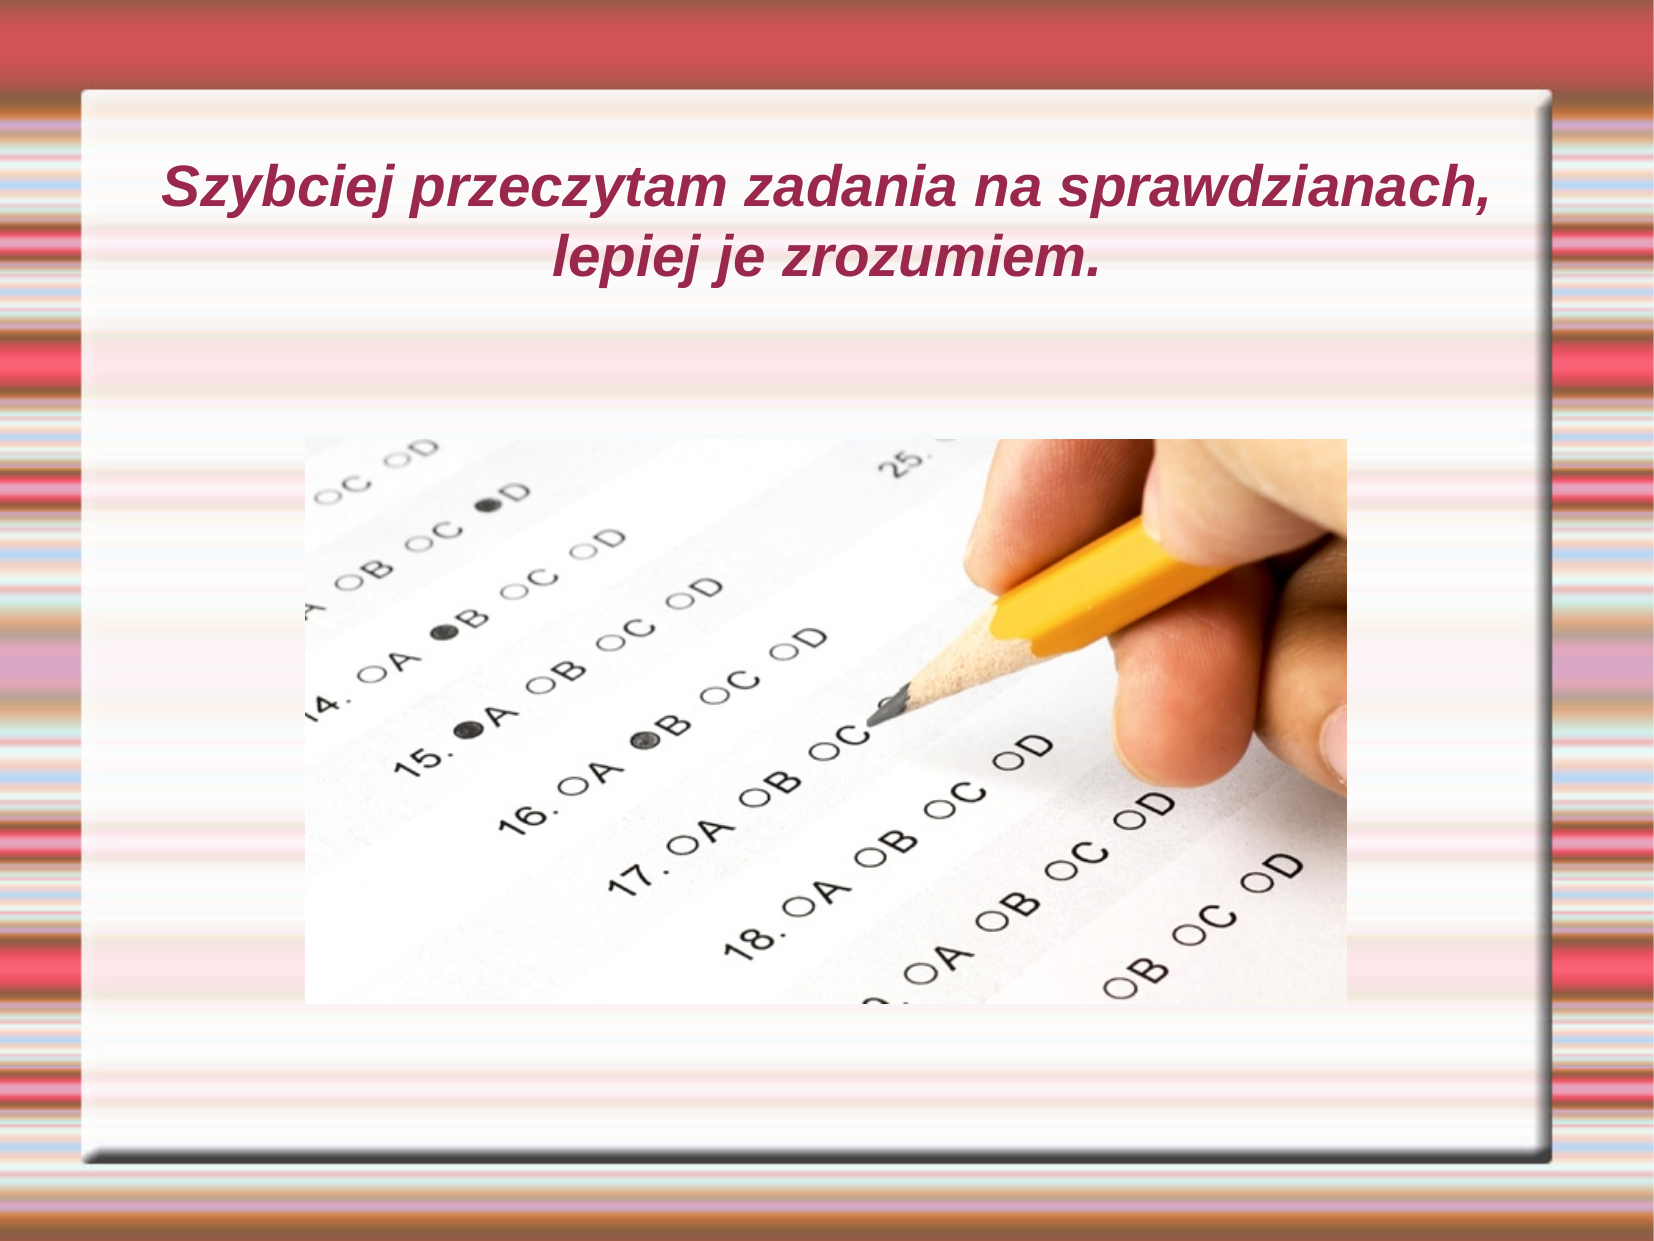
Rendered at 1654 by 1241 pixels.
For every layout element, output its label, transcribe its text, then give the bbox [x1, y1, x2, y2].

title Szybciej przeczytam zadania na sprawdzianach, lepiej je zrozumiem. [121, 114, 1534, 322]
picture [305, 439, 1347, 1004]
